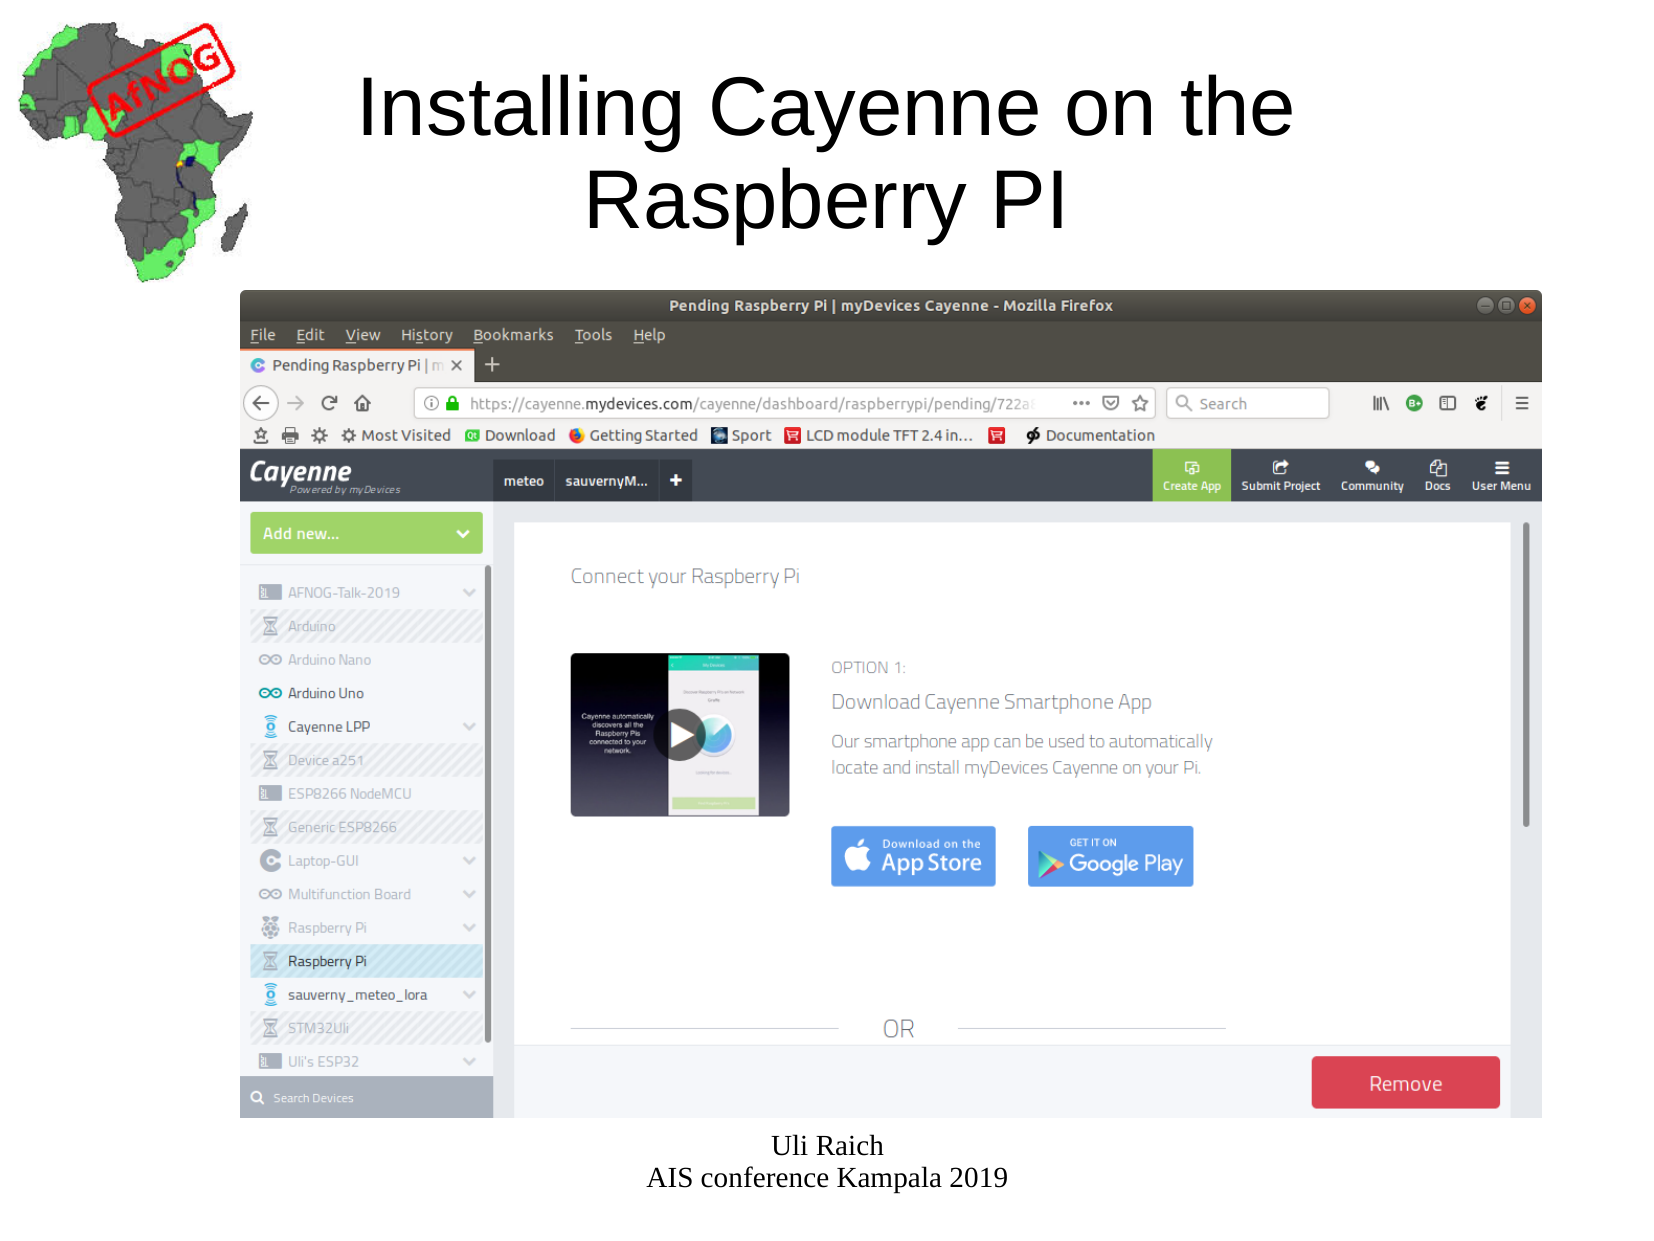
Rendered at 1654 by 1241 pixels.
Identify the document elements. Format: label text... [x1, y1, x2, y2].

picture [9, 0, 1542, 1118]
title Installing Cayenne on the Raspberry PI [82, 49, 1571, 257]
